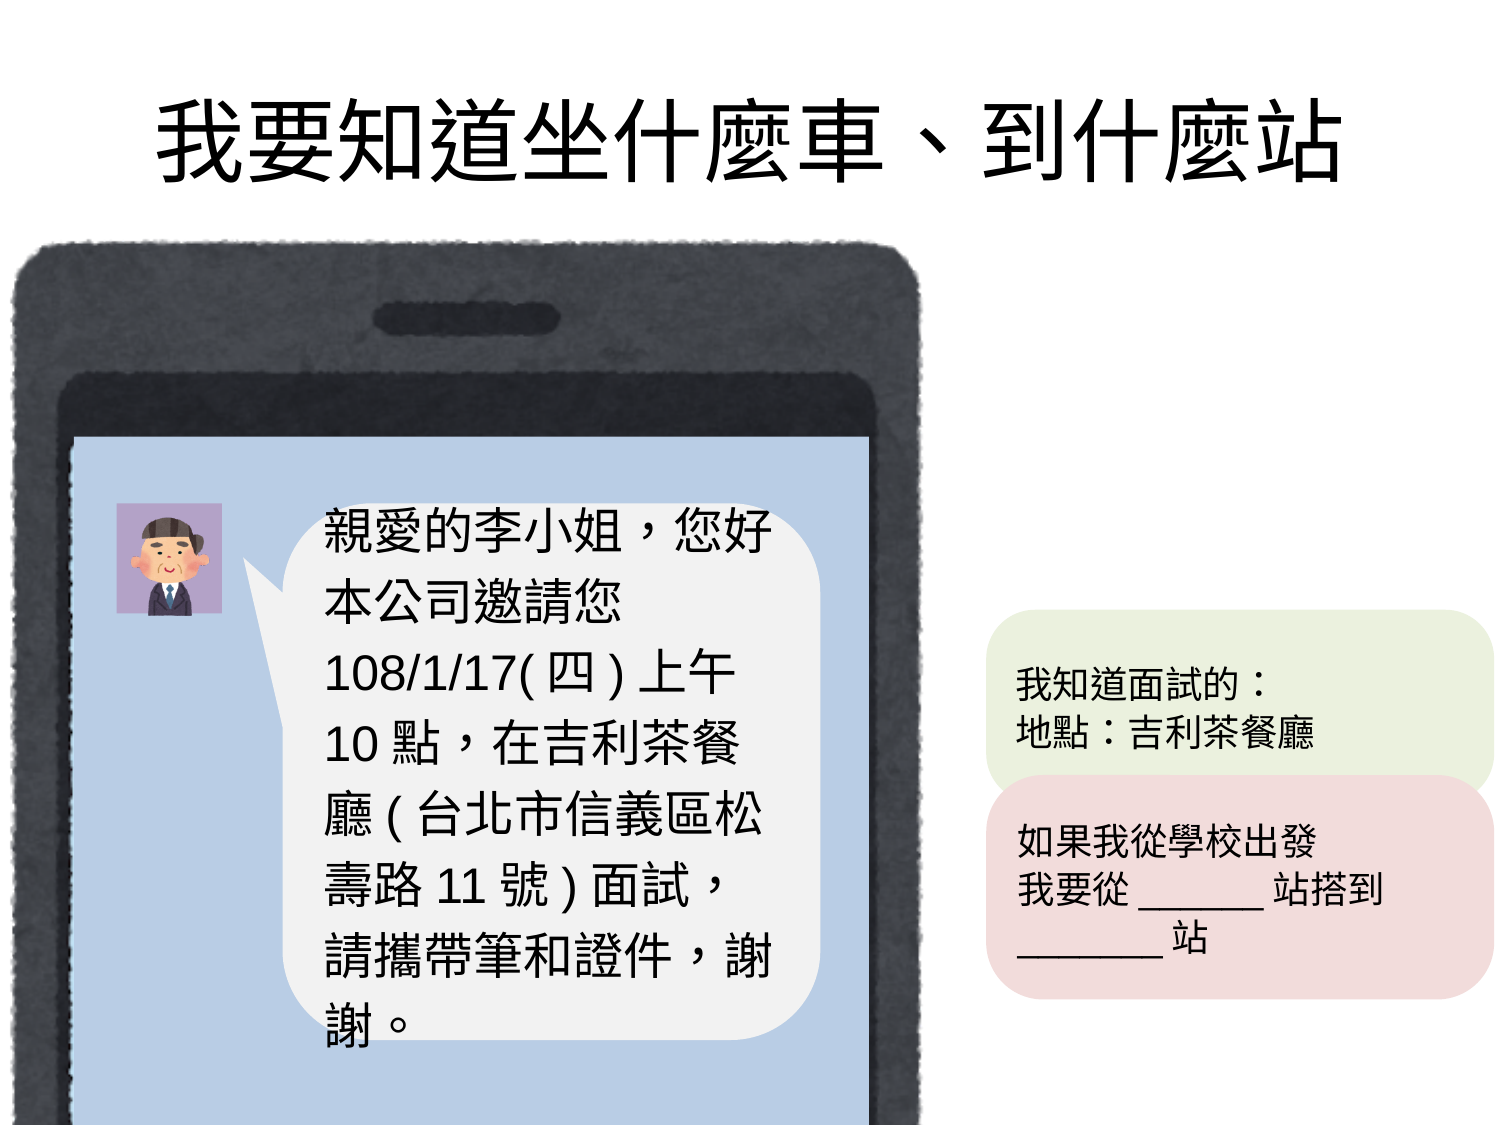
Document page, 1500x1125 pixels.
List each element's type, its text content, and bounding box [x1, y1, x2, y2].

picture [126, 515, 212, 620]
text_box 如果我從學校出發 我要從______站搭到 _______站 [986, 774, 1495, 1000]
text_box [73, 436, 869, 1125]
text_box 親愛的李小姐，您好 本公司邀請您108/1/17(四)上午10點，在吉利茶餐廳(台北市信義區松壽路11號)面試，請攜帶筆和證件，謝謝。 [243, 503, 821, 1041]
picture [0, 213, 942, 1125]
text_box 我知道面試的： 地點：吉利茶餐廳 [986, 609, 1495, 791]
title 我要知道坐什麼車、到什麼站 [75, 45, 1425, 233]
